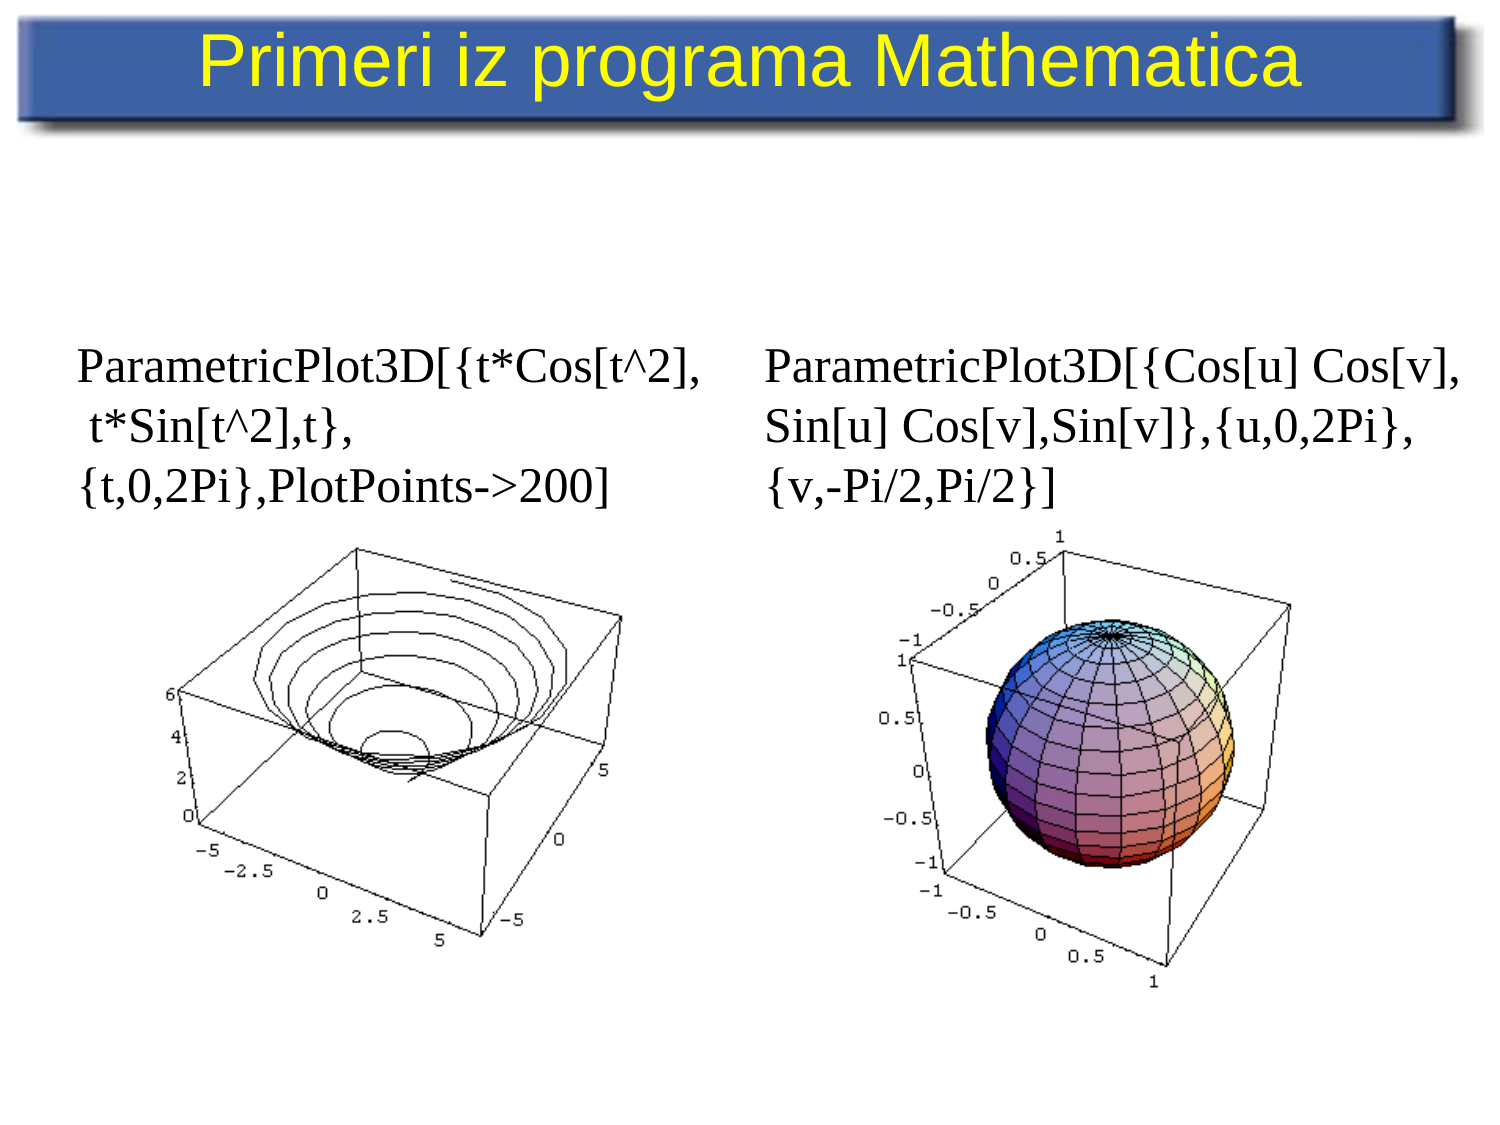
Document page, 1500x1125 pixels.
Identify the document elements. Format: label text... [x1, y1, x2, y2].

text_box ParametricPlot3D[{t*Cos[t^2], t*Sin[t^2],t}, {t,0,2Pi},PlotPoints->200] [61, 324, 717, 521]
text_box ParametricPlot3D[{Cos[u] Cos[v], Sin[u] Cos[v],Sin[v]},{u,0,2Pi}, {v,-Pi/2,Pi/2}] [749, 324, 1477, 521]
picture [875, 524, 1307, 994]
picture [162, 537, 635, 953]
title Primeri iz programa Mathematica [112, 0, 1388, 114]
picture [16, 13, 1484, 141]
